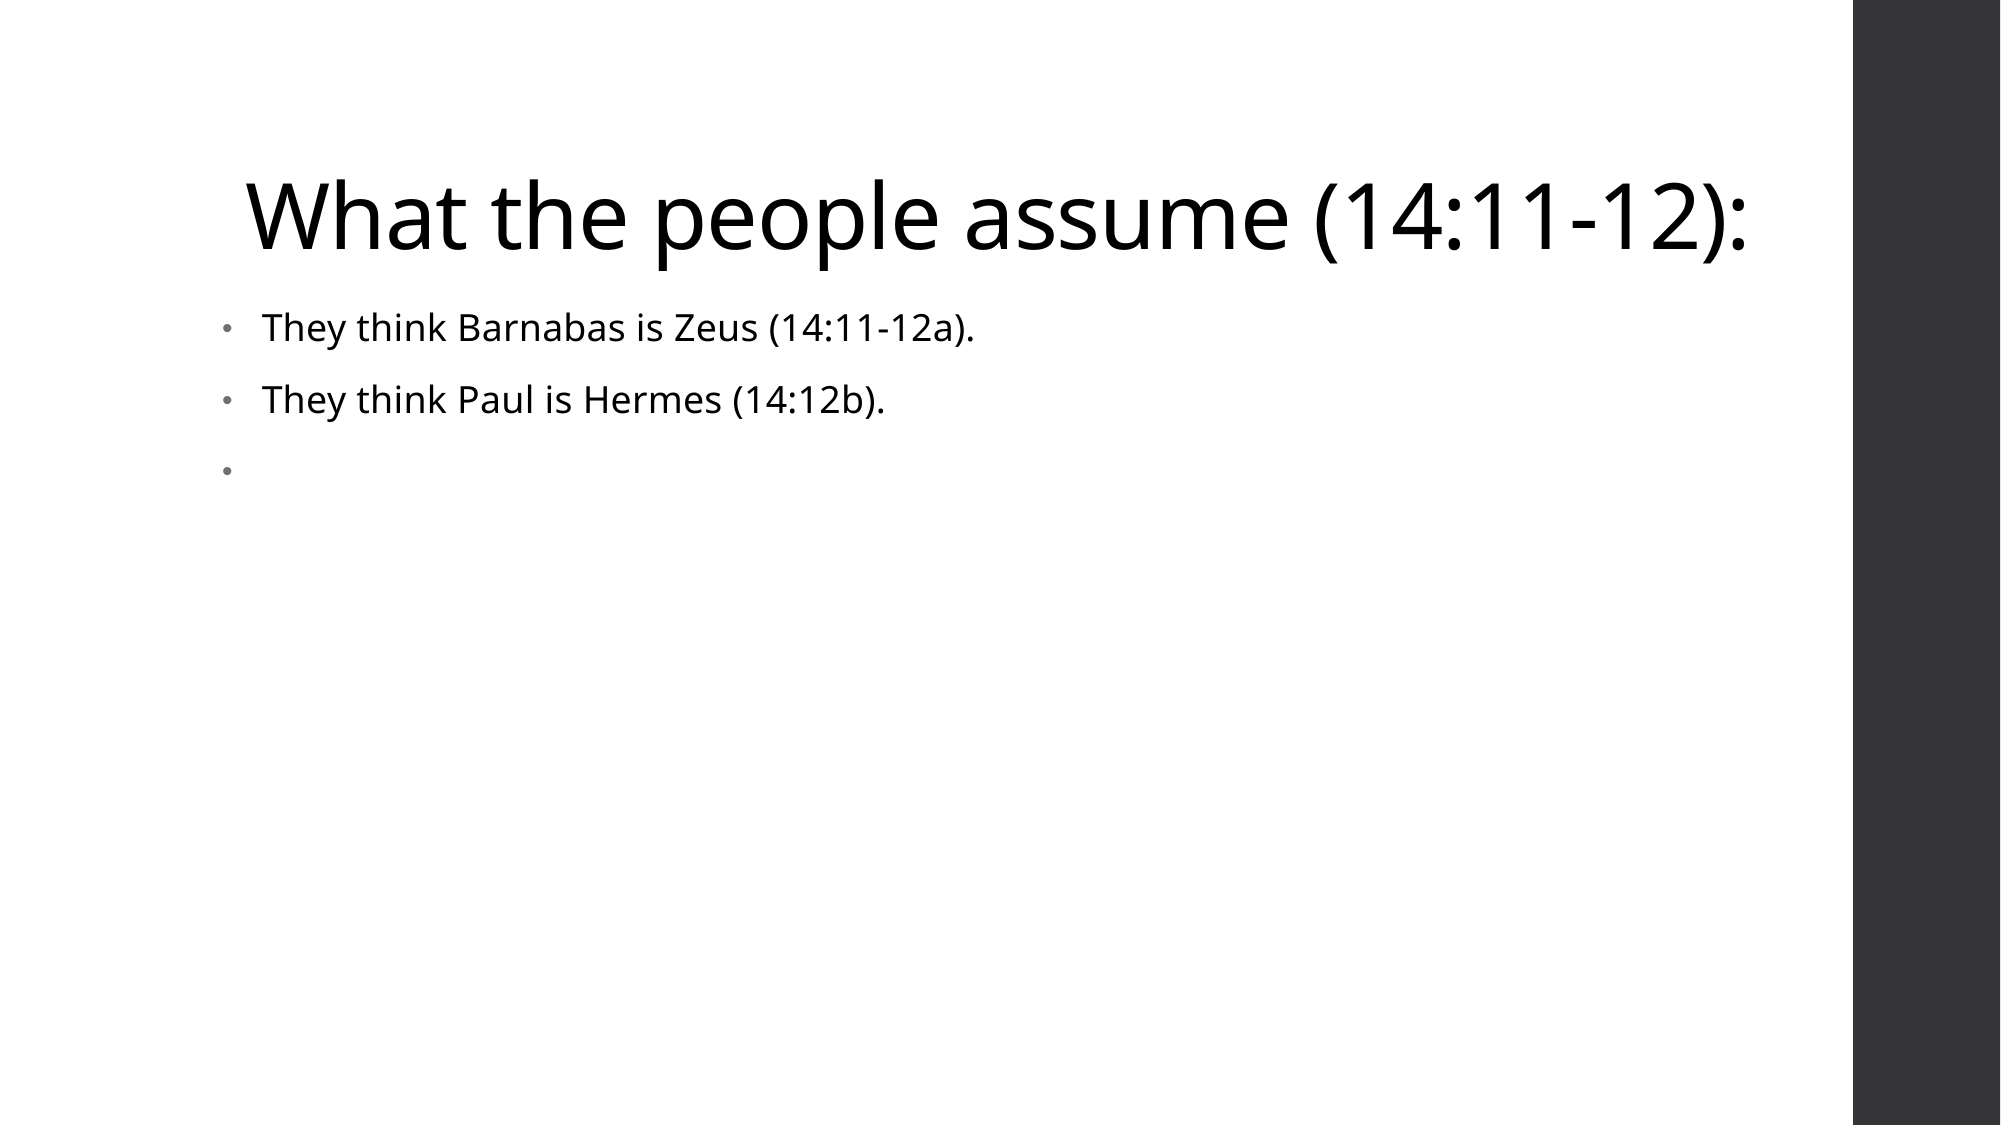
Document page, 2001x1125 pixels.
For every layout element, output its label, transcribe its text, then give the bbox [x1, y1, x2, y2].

title What the people assume (14:11-12): [206, 60, 1797, 278]
list They think Barnabas is Zeus (14:11-12a). They think Paul is Hermes (14:12b). [206, 299, 1617, 1014]
